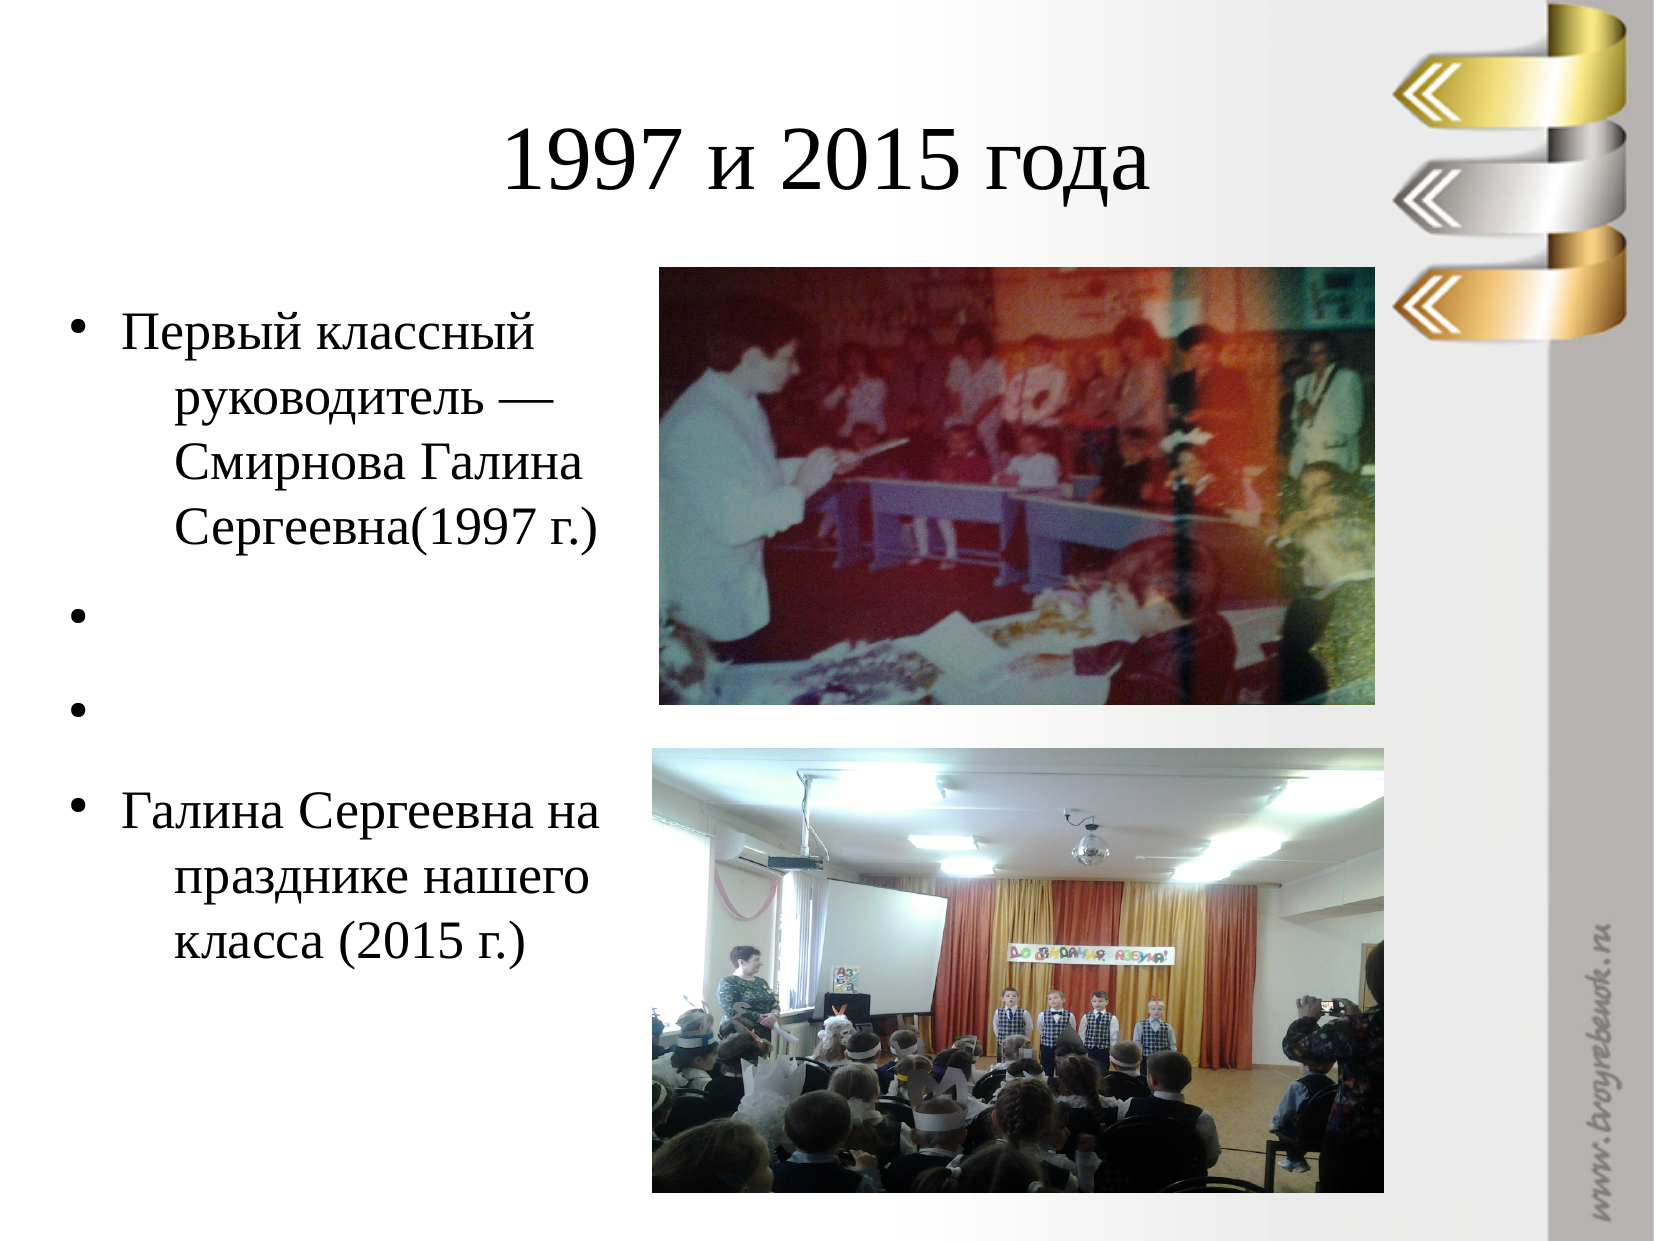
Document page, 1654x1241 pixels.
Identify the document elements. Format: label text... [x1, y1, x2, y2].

picture [652, 748, 1384, 1193]
picture [659, 267, 1375, 705]
list Первый классный руководитель — Смирнова Галина Сергеевна(1997 г.) Галина Сергеевна на празднике нашего класса (2015 г.) [33, 295, 623, 1114]
title 1997 и 2015 года [82, 49, 1571, 257]
